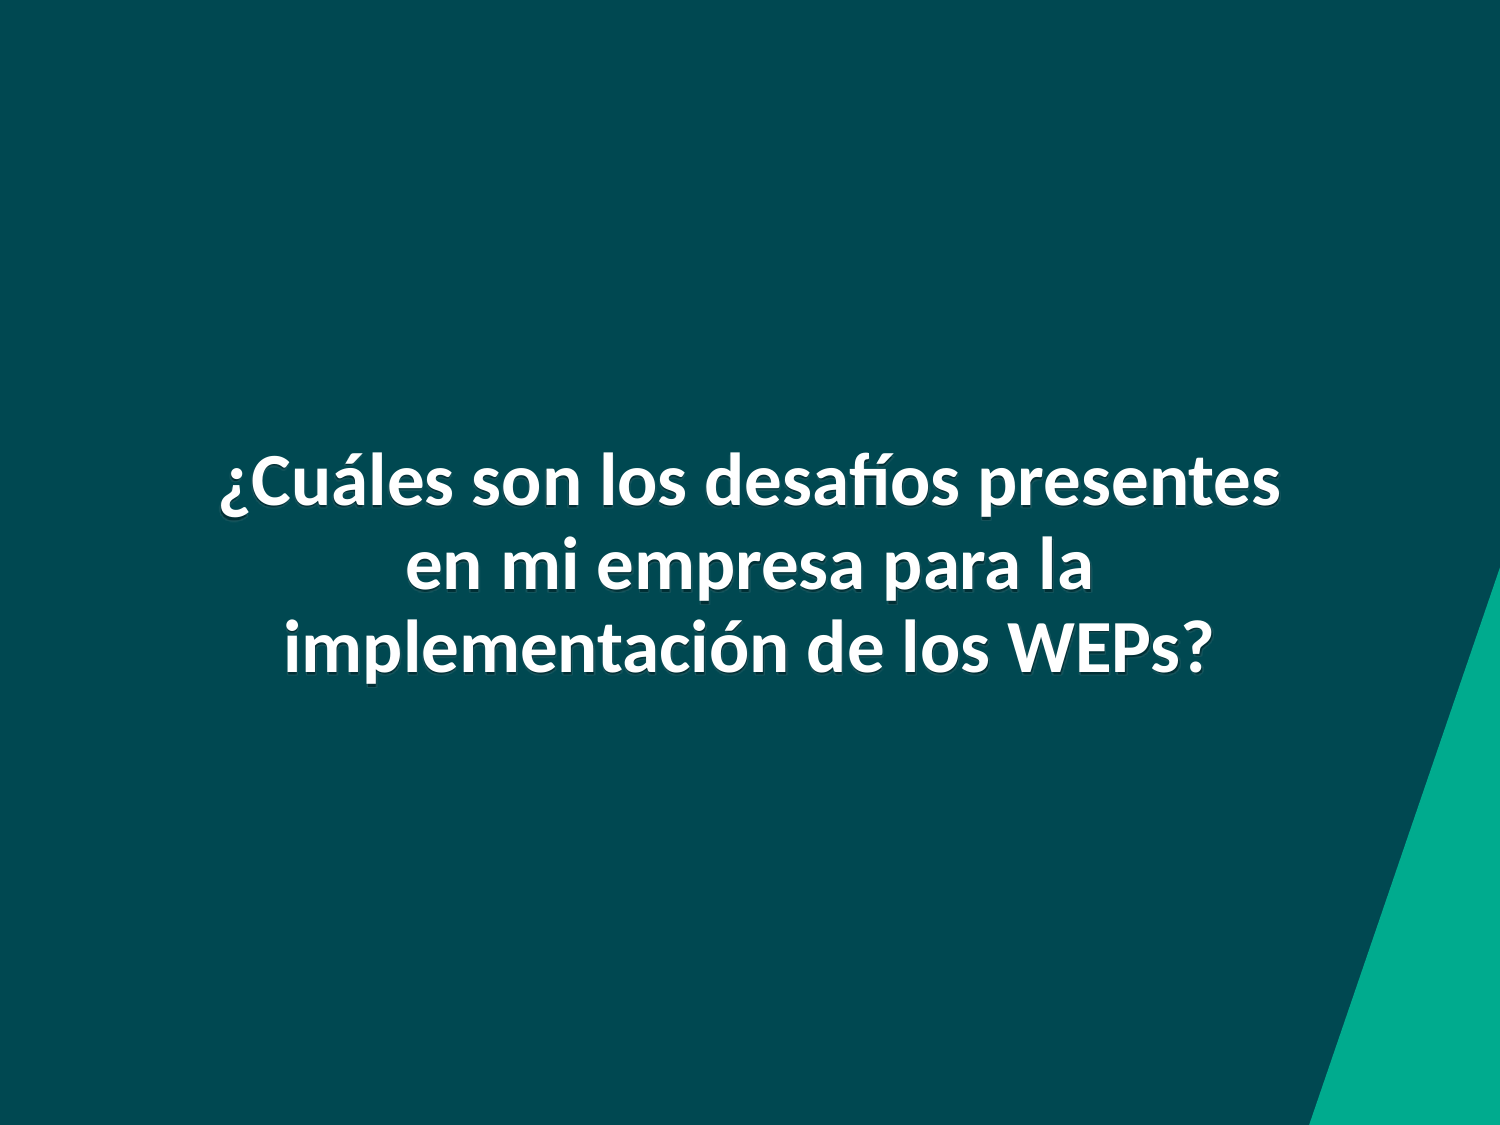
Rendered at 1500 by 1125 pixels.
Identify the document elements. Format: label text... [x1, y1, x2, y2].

title ¿Cuáles son los desafíos presentes en mi empresa para la implementación de los WEPs? [185, 410, 1315, 715]
